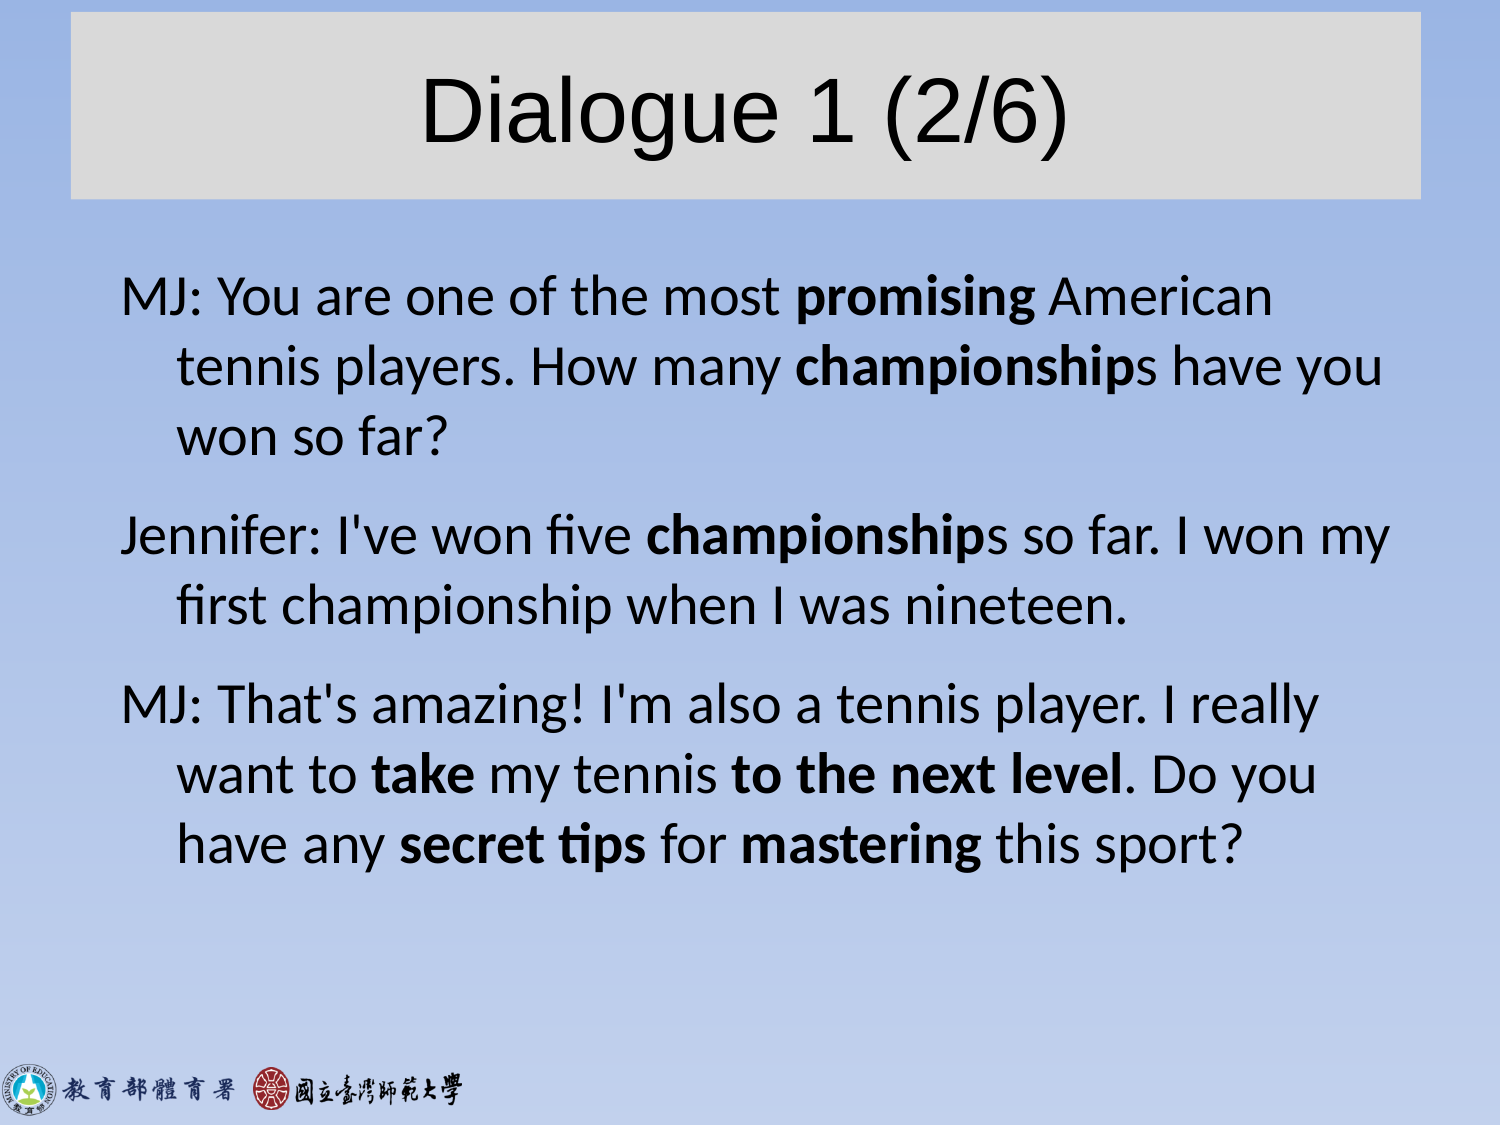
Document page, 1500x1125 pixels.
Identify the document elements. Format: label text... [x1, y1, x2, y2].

list MJ: You are one of the most promising American tennis players. How many championships have you won so far? Jennifer: I've won five championships so far. I won my first championship when I was nineteen. MJ: That's amazing! I'm also a tennis player. I really want to take my tennis to the next level. Do you have any secret tips for mastering this sport? [49, 249, 1443, 993]
title Dialogue 1 (2/6) [70, 11, 1421, 200]
